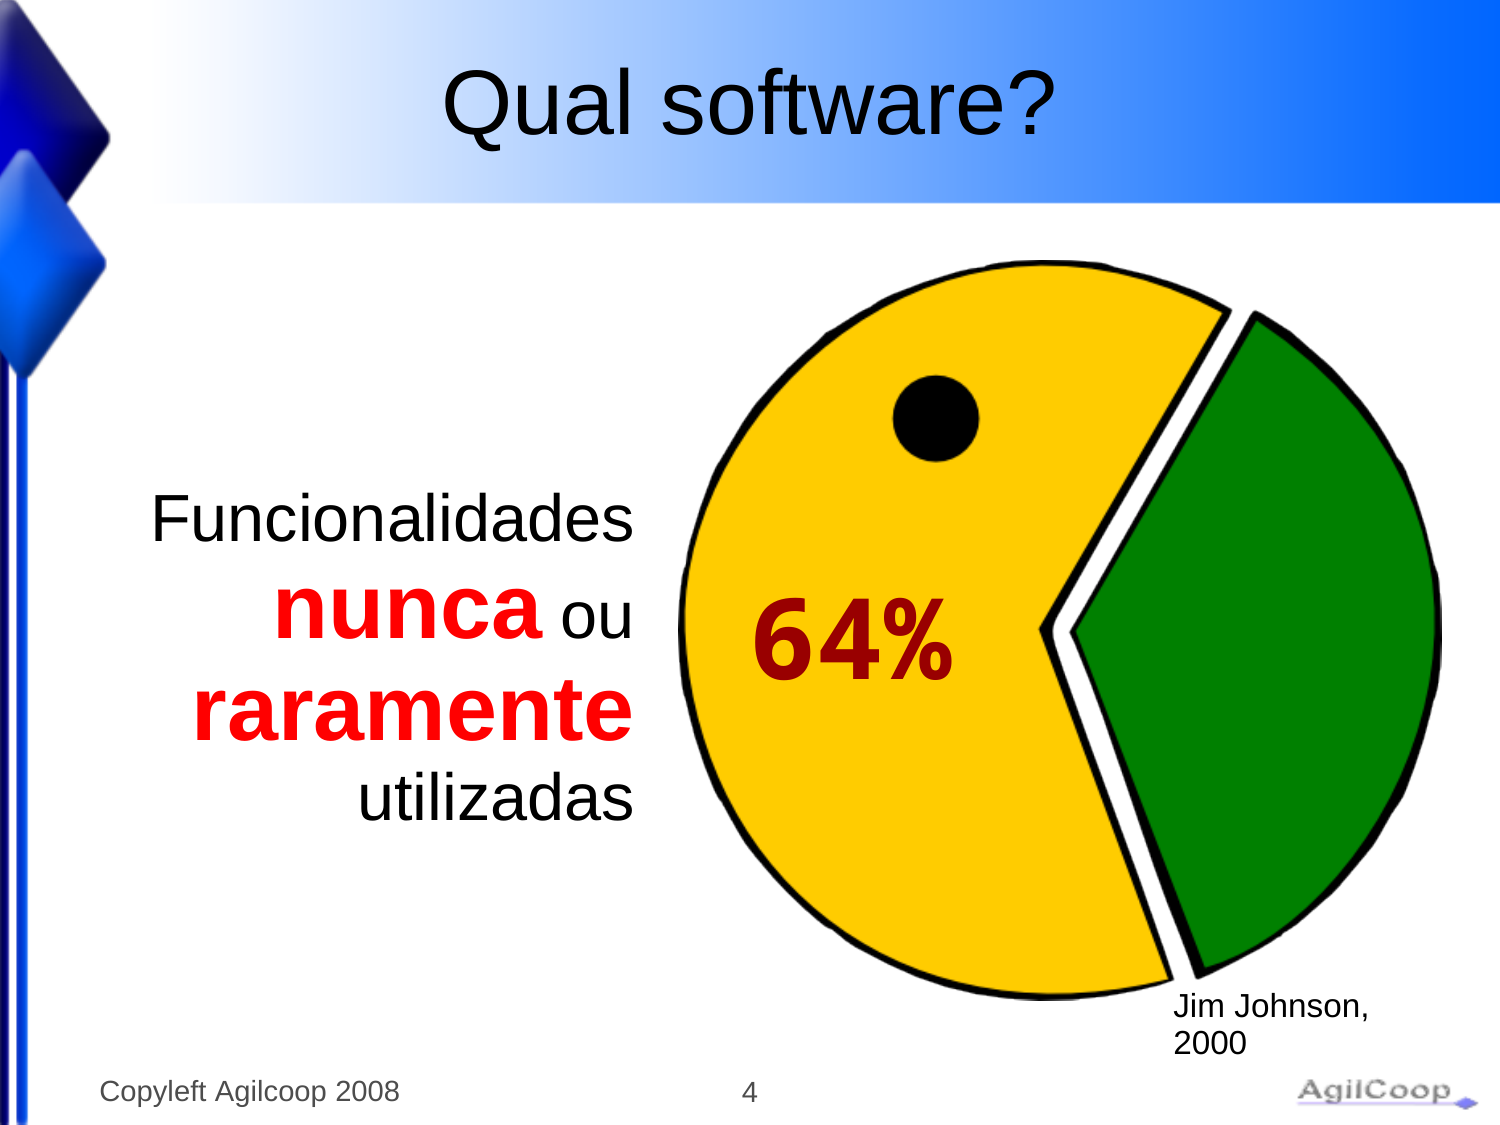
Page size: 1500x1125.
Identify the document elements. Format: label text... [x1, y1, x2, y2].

text_box Jim Johnson, 2000 [1158, 979, 1468, 1070]
text_box 64% [734, 551, 990, 721]
picture [0, 0, 1500, 1125]
title Qual software? [75, 8, 1426, 197]
text_box Funcionalidades nunca ou raramente utilizadas [134, 472, 650, 843]
